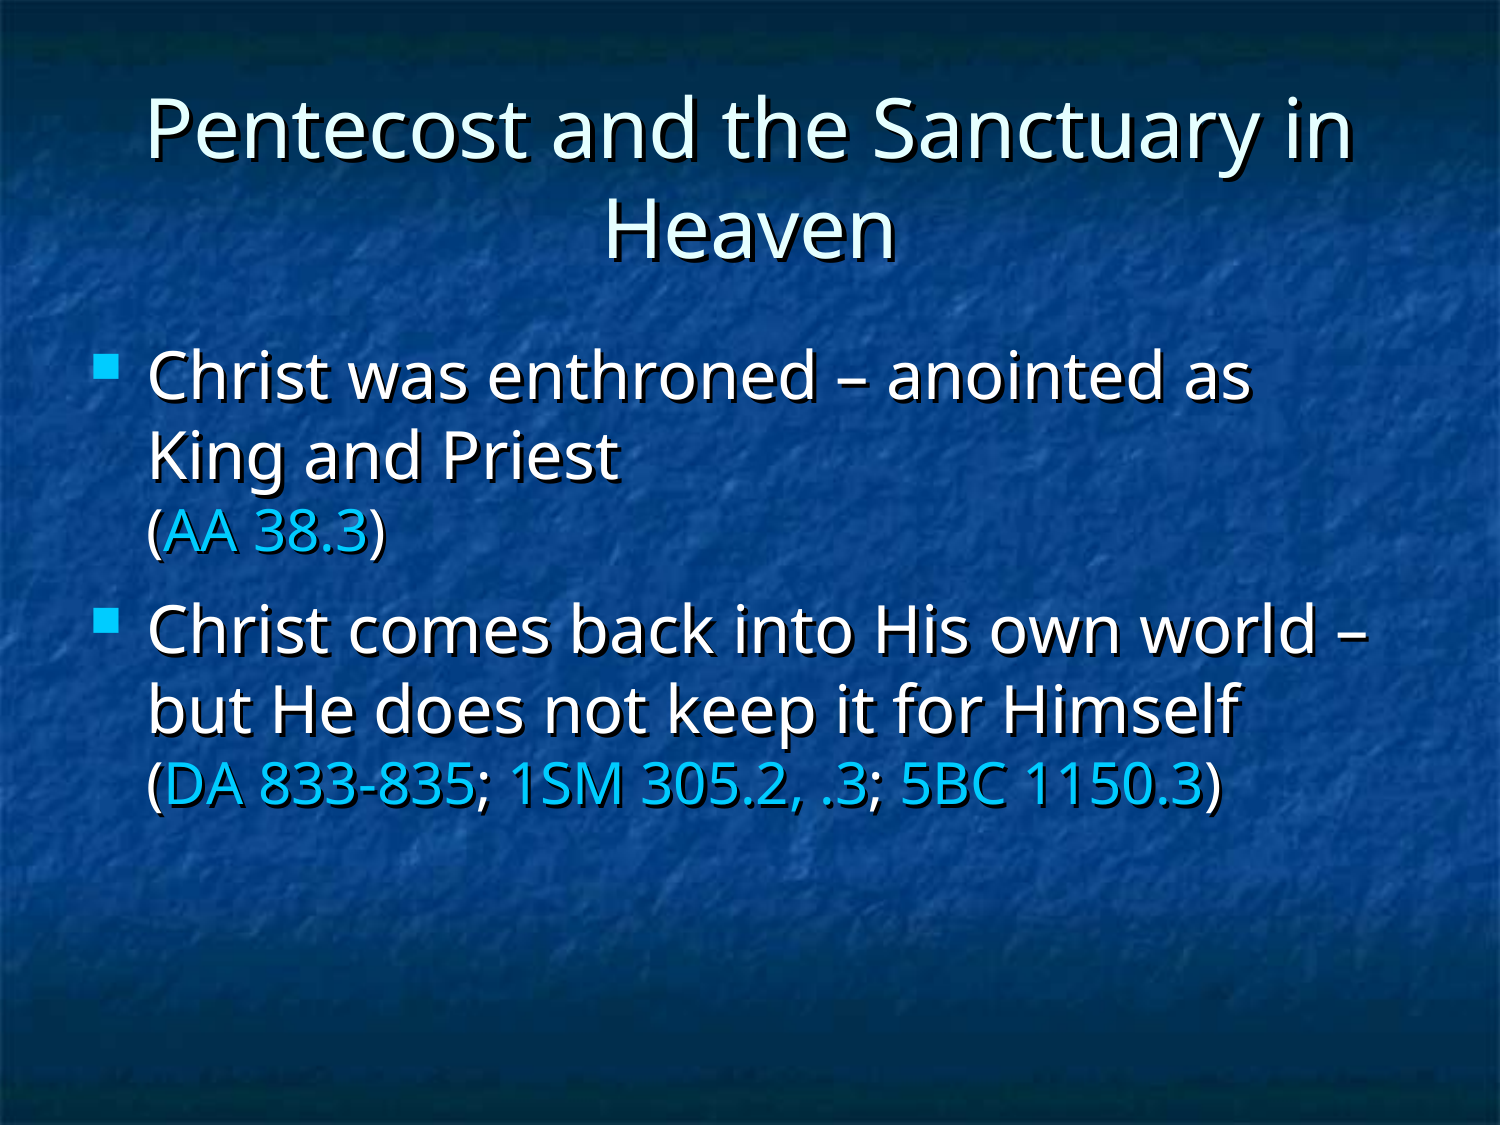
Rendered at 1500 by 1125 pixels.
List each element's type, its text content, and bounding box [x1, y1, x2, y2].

list Christ was enthroned – anointed as King and Priest (AA 38.3) Christ comes back into His own world – but He does not keep it for Himself (DA 833-835; 1SM 305.2, .3; 5BC 1150.3) [75, 324, 1426, 1001]
title Pentecost and the Sanctuary in Heaven [75, 62, 1426, 288]
picture [0, 0, 1500, 1125]
